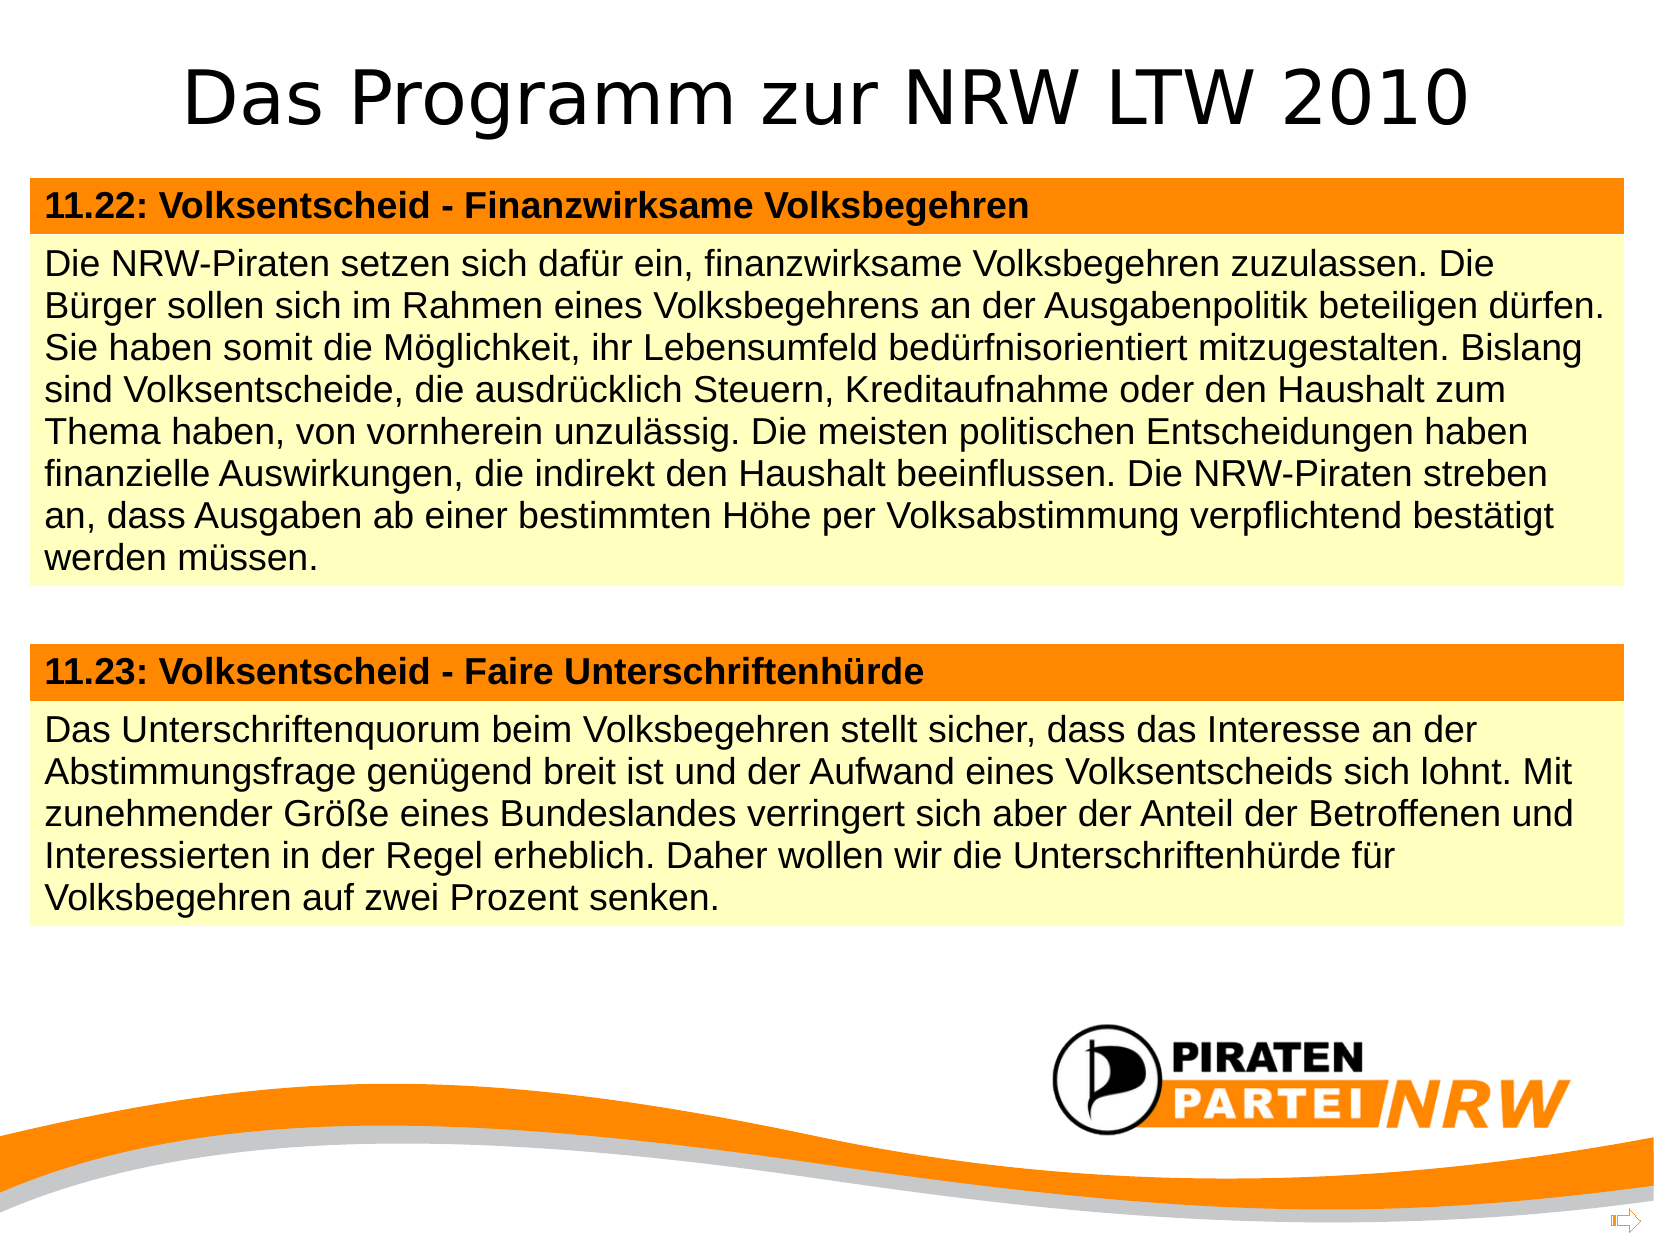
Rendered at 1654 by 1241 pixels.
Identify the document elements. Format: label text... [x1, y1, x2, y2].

table_header 11.22: Volksentscheid - Finanzwirksame Volksbegehren [30, 178, 1624, 234]
table_cell Das Unterschriftenquorum beim Volksbegehren stellt sicher, dass das Interesse an der Abstimmungsfrage genügend breit ist und der Aufwand eines Volksentscheids sich lohnt. Mit zunehmender Größe eines Bundeslandes verringert sich aber der Anteil der Betroffenen und Interessierten in der Regel erheblich. Daher wollen wir die Unterschriftenhürde für Volksbegehren auf zwei Prozent senken. [30, 702, 1624, 926]
table_cell [30, 587, 1624, 643]
table_cell Die NRW-Piraten setzen sich dafür ein, finanzwirksame Volksbegehren zuzulassen. Die Bürger sollen sich im Rahmen eines Volksbegehrens an der Ausgabenpolitik beteiligen dürfen. Sie haben somit die Möglichkeit, ihr Lebensumfeld bedürfnisorientiert mitzugestalten. Bislang sind Volksentscheide, die ausdrücklich Steuern, Kreditaufnahme oder den Haushalt zum Thema haben, von vornherein unzulässig. Die meisten politischen Entscheidungen haben finanzielle Auswirkungen, die indirekt den Haushalt beeinflussen. Die NRW-Piraten streben an, dass Ausgaben ab einer bestimmten Höhe per Volksabstimmung verpflichtend bestätigt werden müssen. [30, 235, 1624, 586]
picture [1045, 1021, 1579, 1140]
table_cell 11.23: Volksentscheid - Faire Unterschriftenhürde [30, 644, 1624, 701]
title Das Programm zur NRW LTW 2010 [82, 54, 1571, 143]
